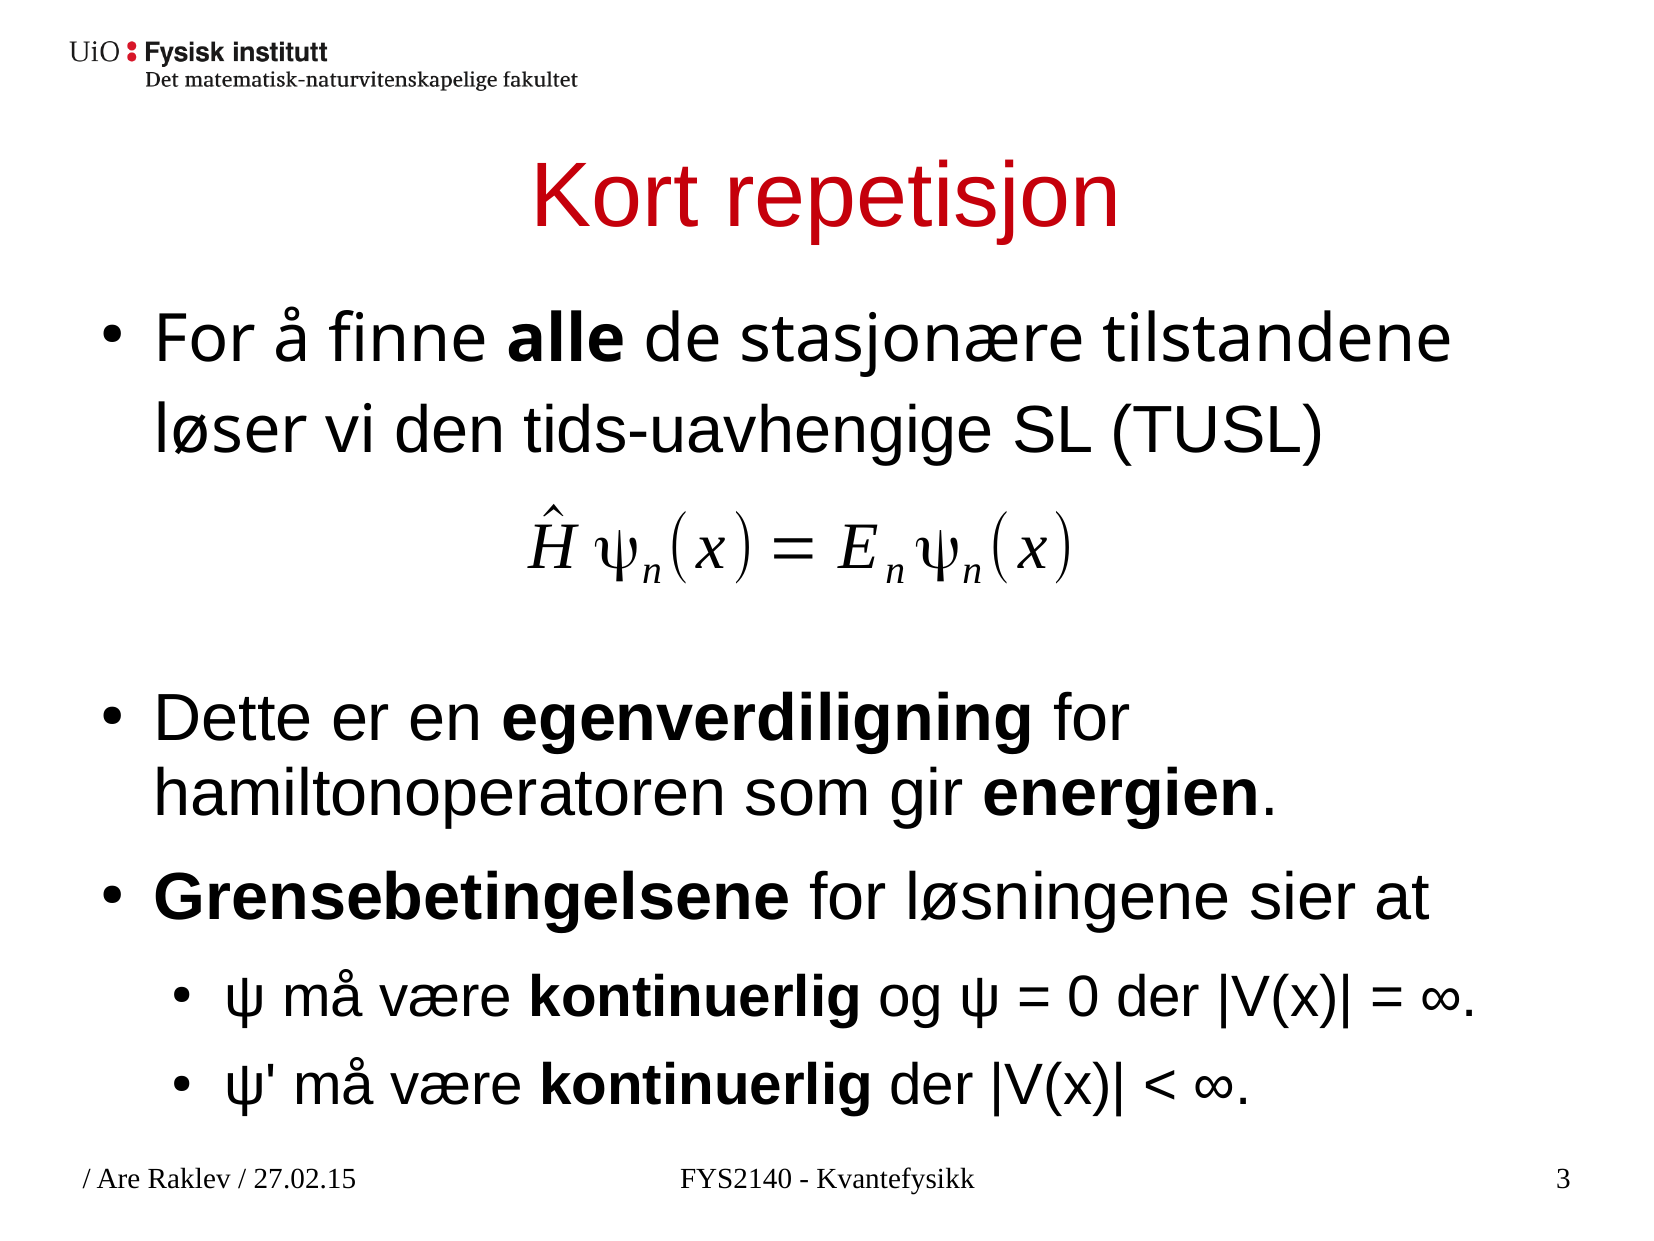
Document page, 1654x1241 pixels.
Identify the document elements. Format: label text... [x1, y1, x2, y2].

list For å finne alle de stasjonære tilstandene løser vi den tids-uavhengige SL (TUSL) Dette er en egenverdiligning for hamiltonoperatoren som gir energien. Grensebetingelsene for løsningene sier at ψ må være kontinuerlig og ψ = 0 der |V(x)| = ∞. ψ' må være kontinuerlig der |V(x)| < ∞. [82, 290, 1576, 1094]
title Kort repetisjon [82, 90, 1571, 290]
chart [517, 502, 1082, 593]
picture [68, 37, 581, 93]
